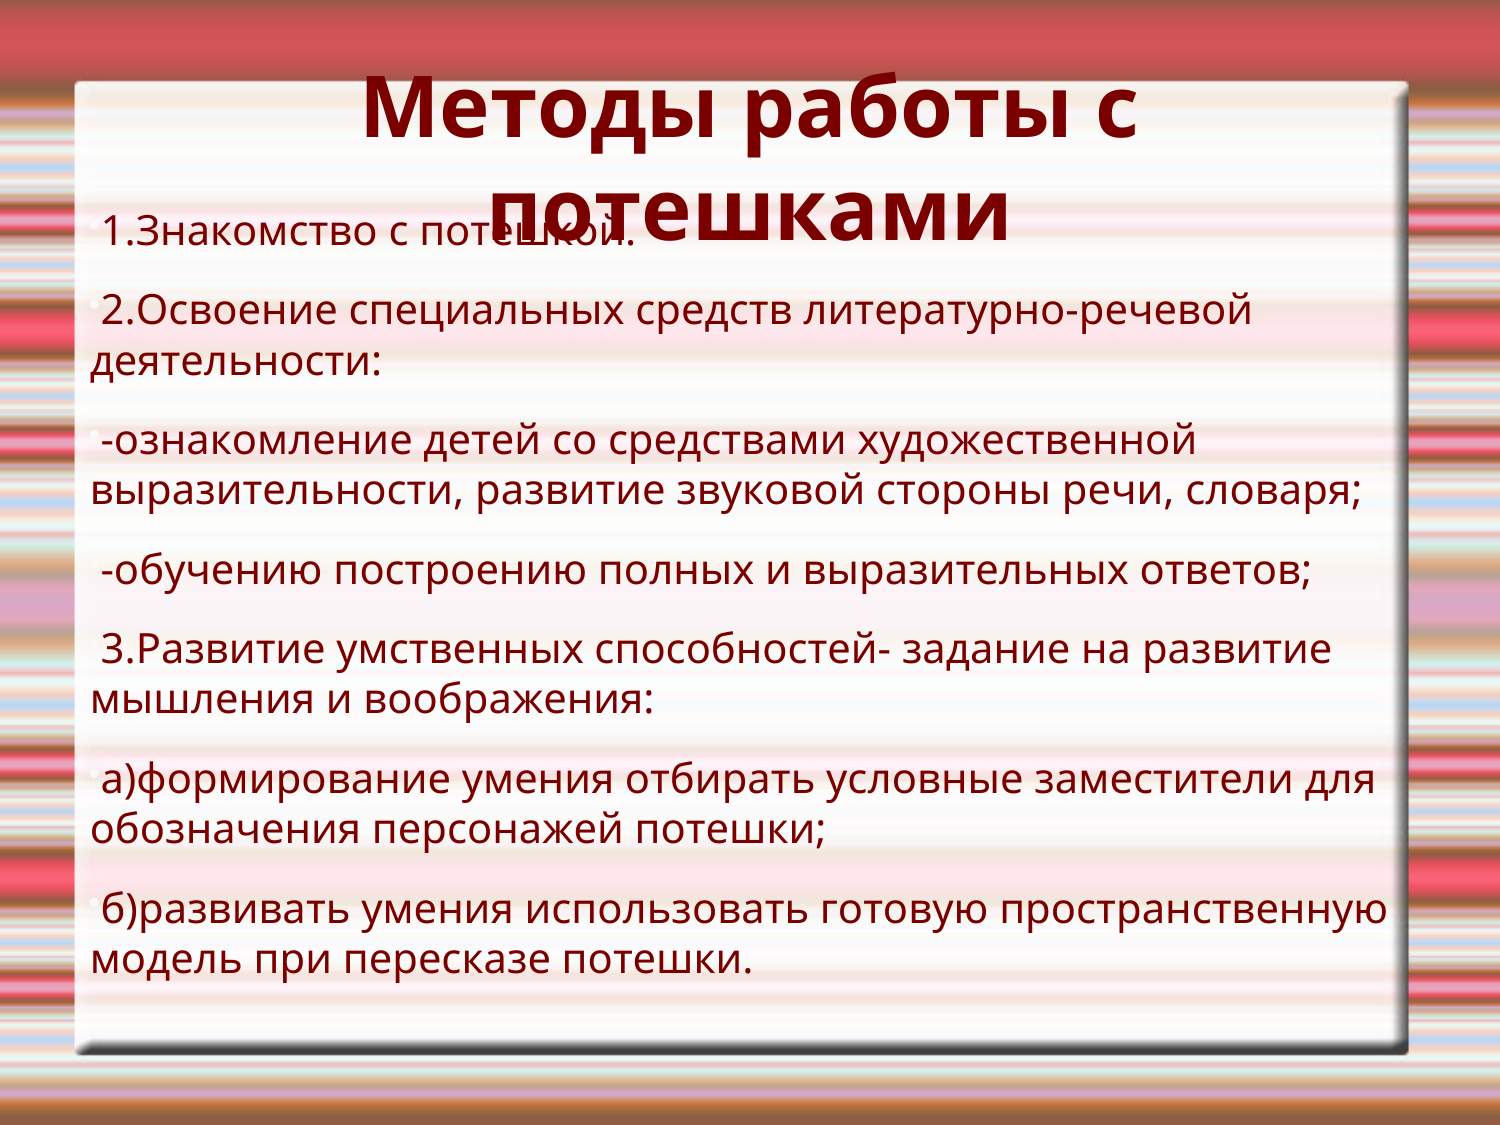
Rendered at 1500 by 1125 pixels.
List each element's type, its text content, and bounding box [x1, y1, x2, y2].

list 1.Знакомство с потешкой. 2.Освоение специальных средств литературно-речевой деятельности: -ознакомление детей со средствами художественной выразительности, развитие звуковой стороны речи, словаря; -обучению построению полных и выразительных ответов; 3.Развитие умственных способностей- задание на развитие мышления и воображения: а)формирование умения отбирать условные заместители для обозначения персонажей потешки; б)развивать умения использовать готовую пространственную модель при пересказе потешки. [75, 196, 1425, 1035]
title Методы работы с потешками [75, 45, 1425, 196]
